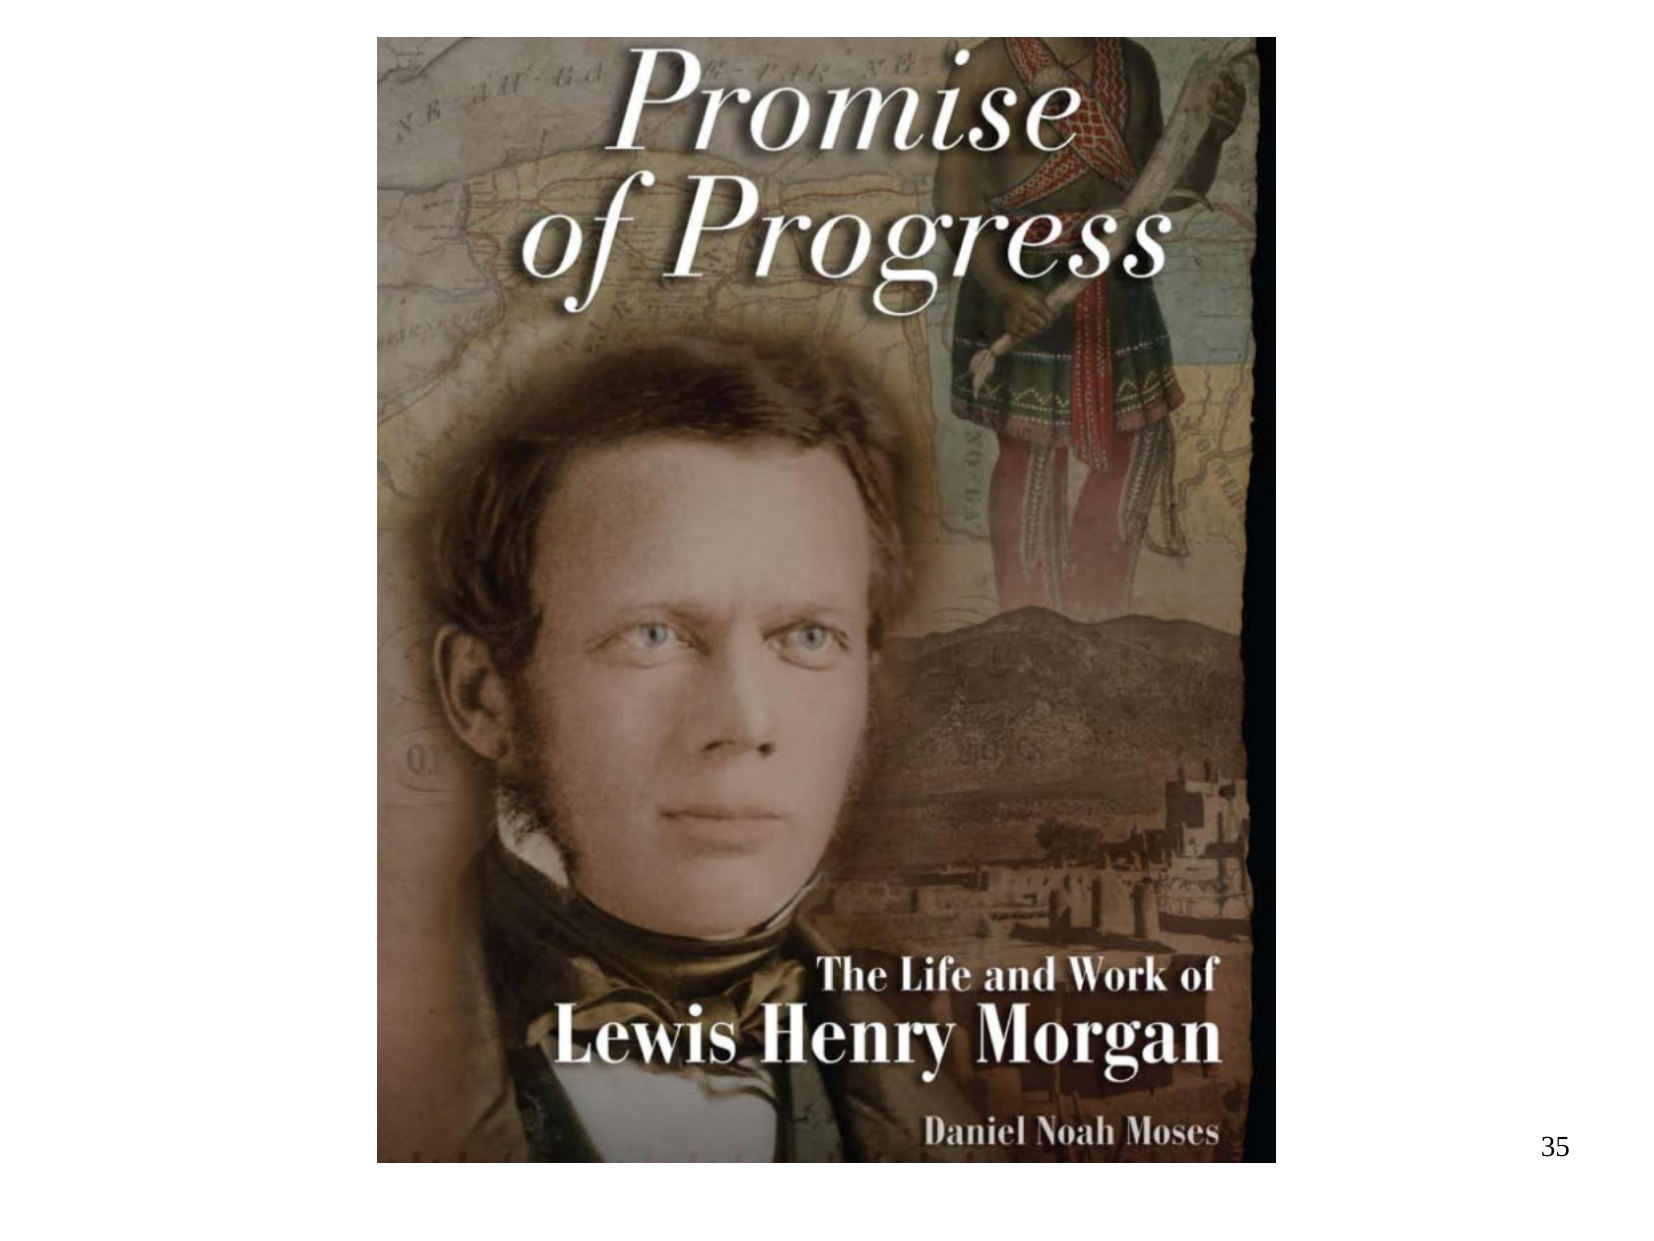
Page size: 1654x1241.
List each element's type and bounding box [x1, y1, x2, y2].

picture [377, 37, 1276, 1163]
